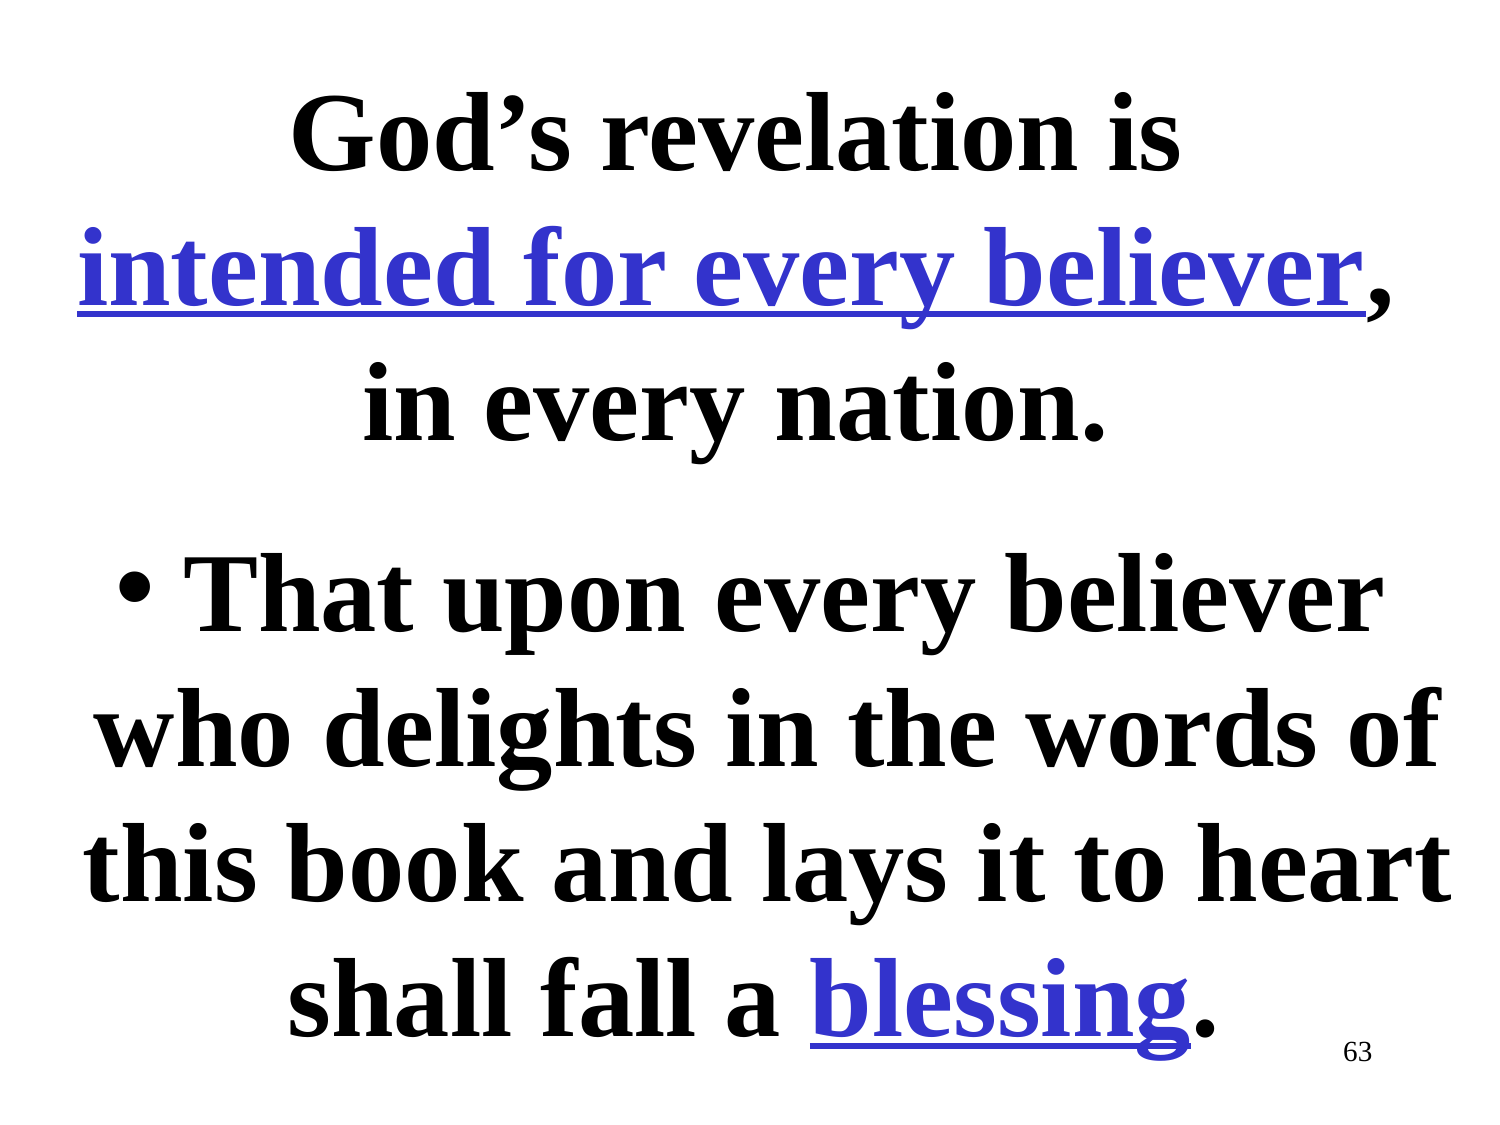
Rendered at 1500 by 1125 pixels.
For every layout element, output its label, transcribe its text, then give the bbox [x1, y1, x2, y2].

text_box God’s revelation is intended for every believer, in every nation. That upon every believer who delights in the words of this book and lays it to heart shall fall a blessing. [0, 50, 1500, 1125]
